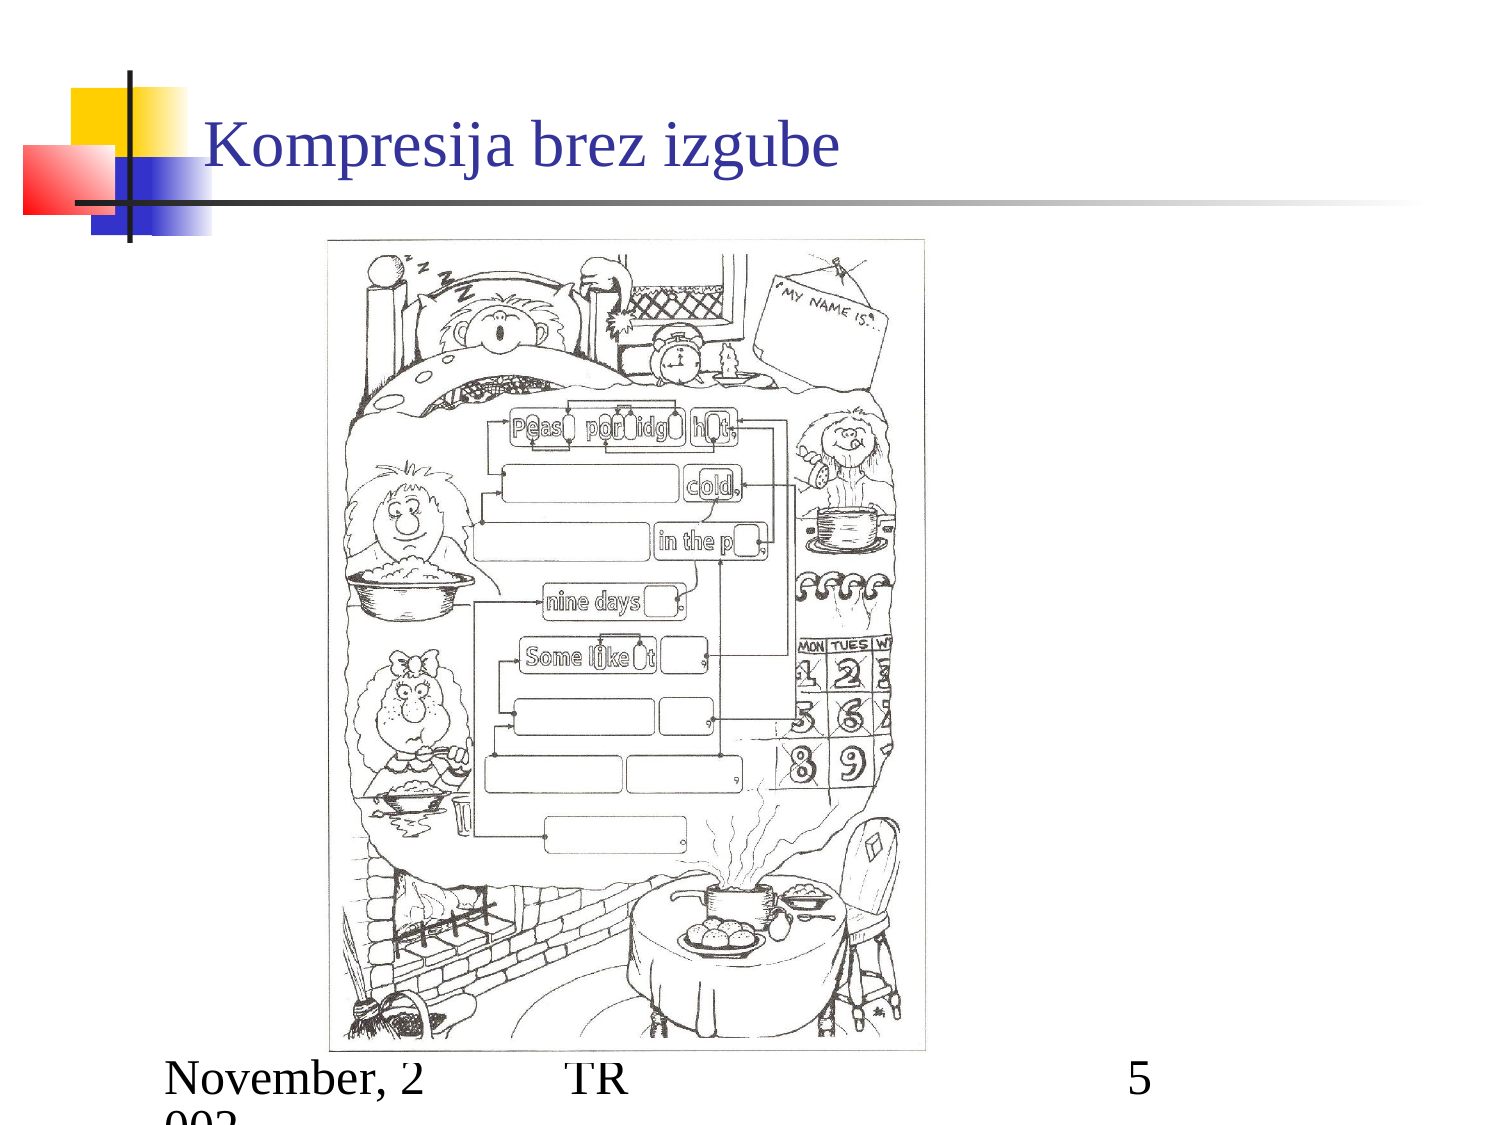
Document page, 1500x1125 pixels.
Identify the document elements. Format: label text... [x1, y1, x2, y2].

title Kompresija brez izgube [188, 92, 1468, 188]
picture [324, 224, 952, 1063]
